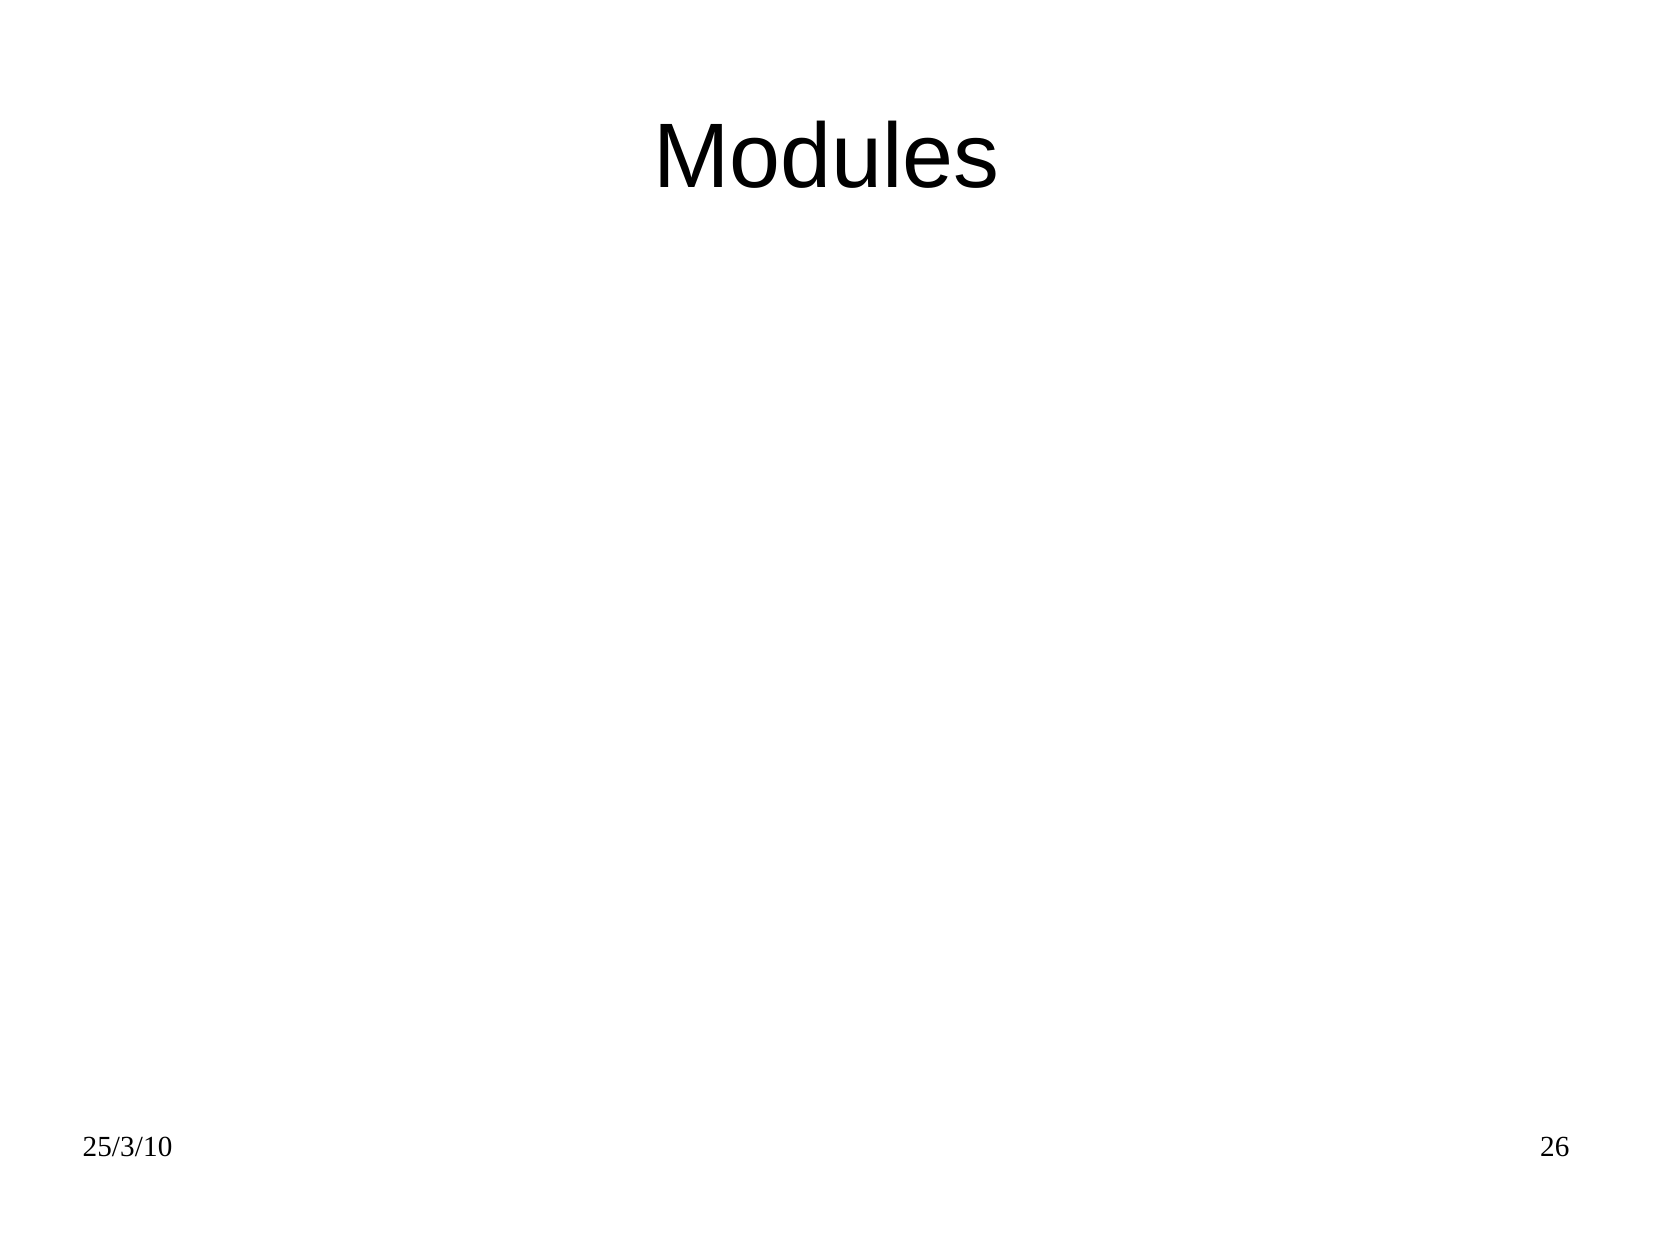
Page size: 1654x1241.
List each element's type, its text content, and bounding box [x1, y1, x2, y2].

title Modules [82, 56, 1571, 250]
